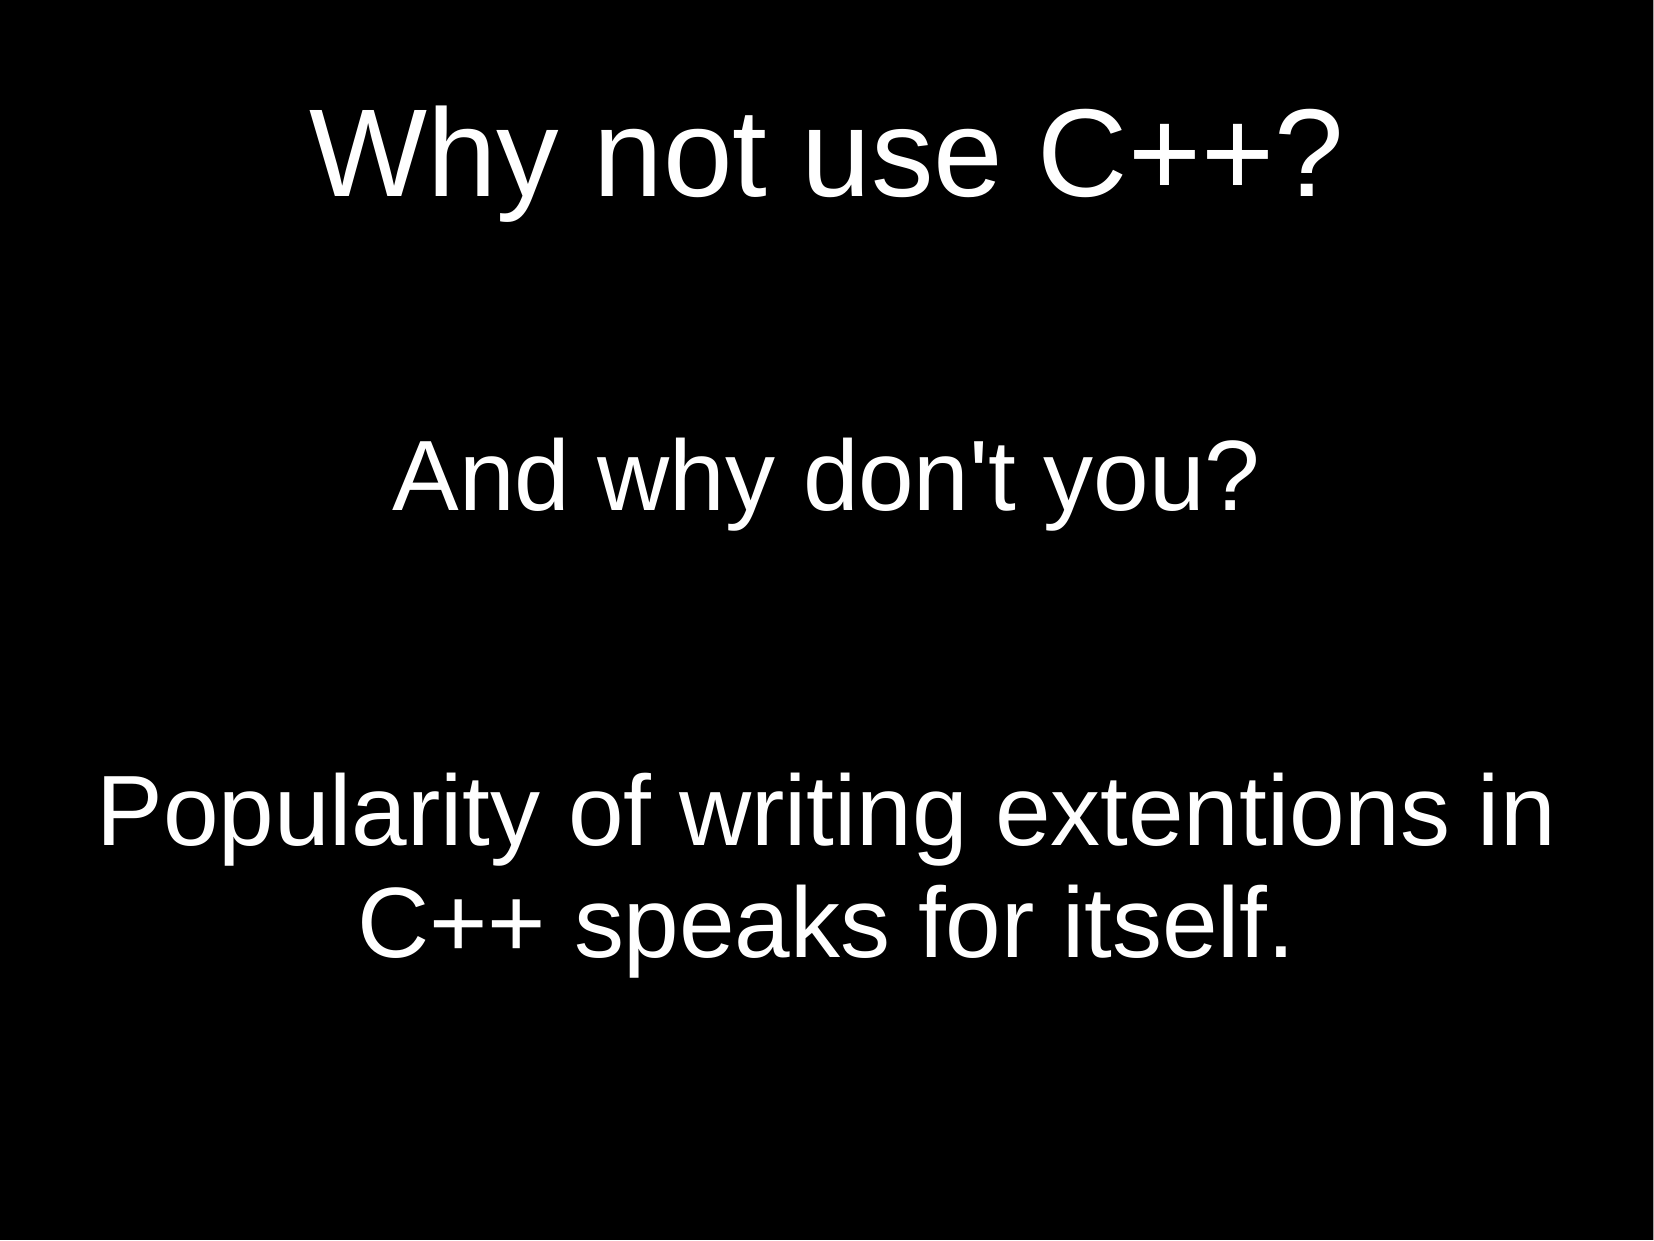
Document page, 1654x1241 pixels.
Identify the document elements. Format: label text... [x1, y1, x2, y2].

subtitle And why don't you? Popularity of writing extentions in C++ speaks for itself. [82, 297, 1571, 1102]
title Why not use C++? [82, 49, 1571, 257]
